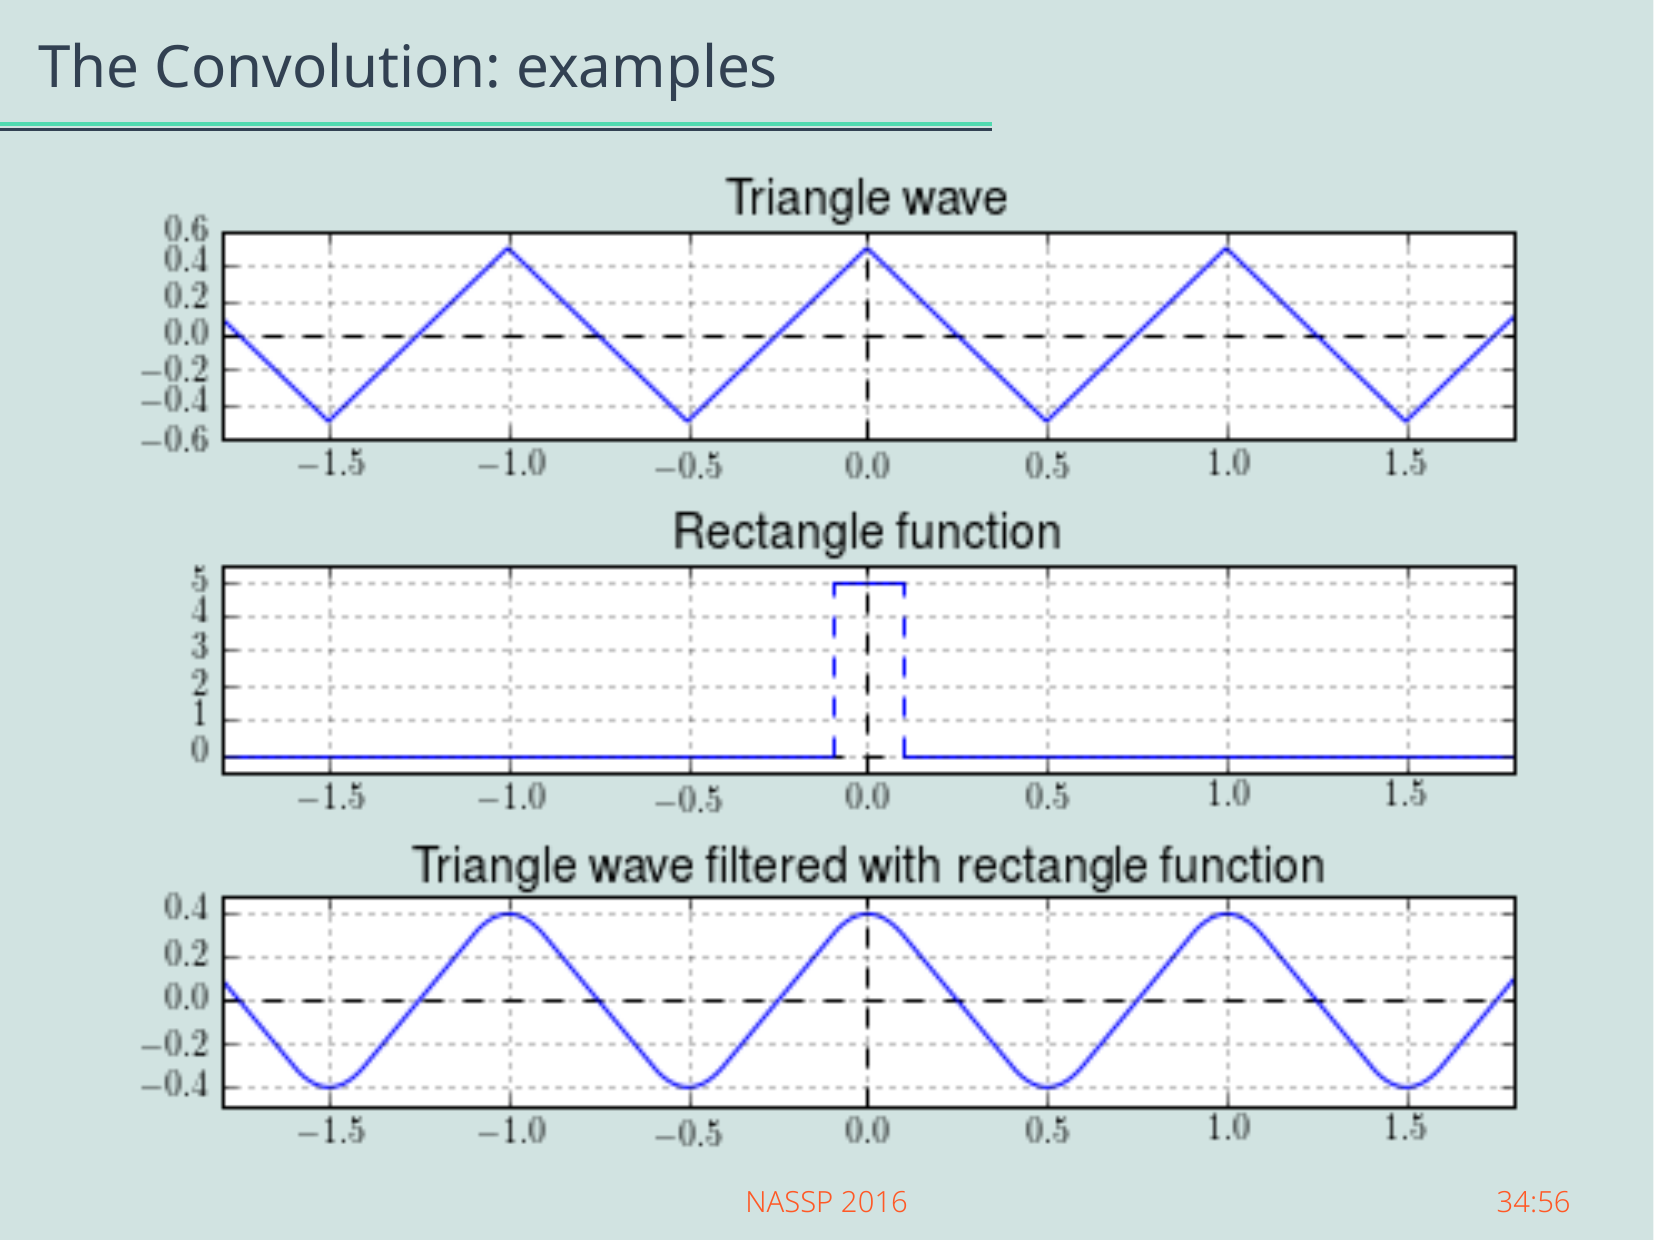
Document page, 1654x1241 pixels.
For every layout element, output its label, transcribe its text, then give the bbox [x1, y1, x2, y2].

text_box The Convolution: examples [23, 17, 1347, 103]
picture [116, 159, 1538, 1174]
